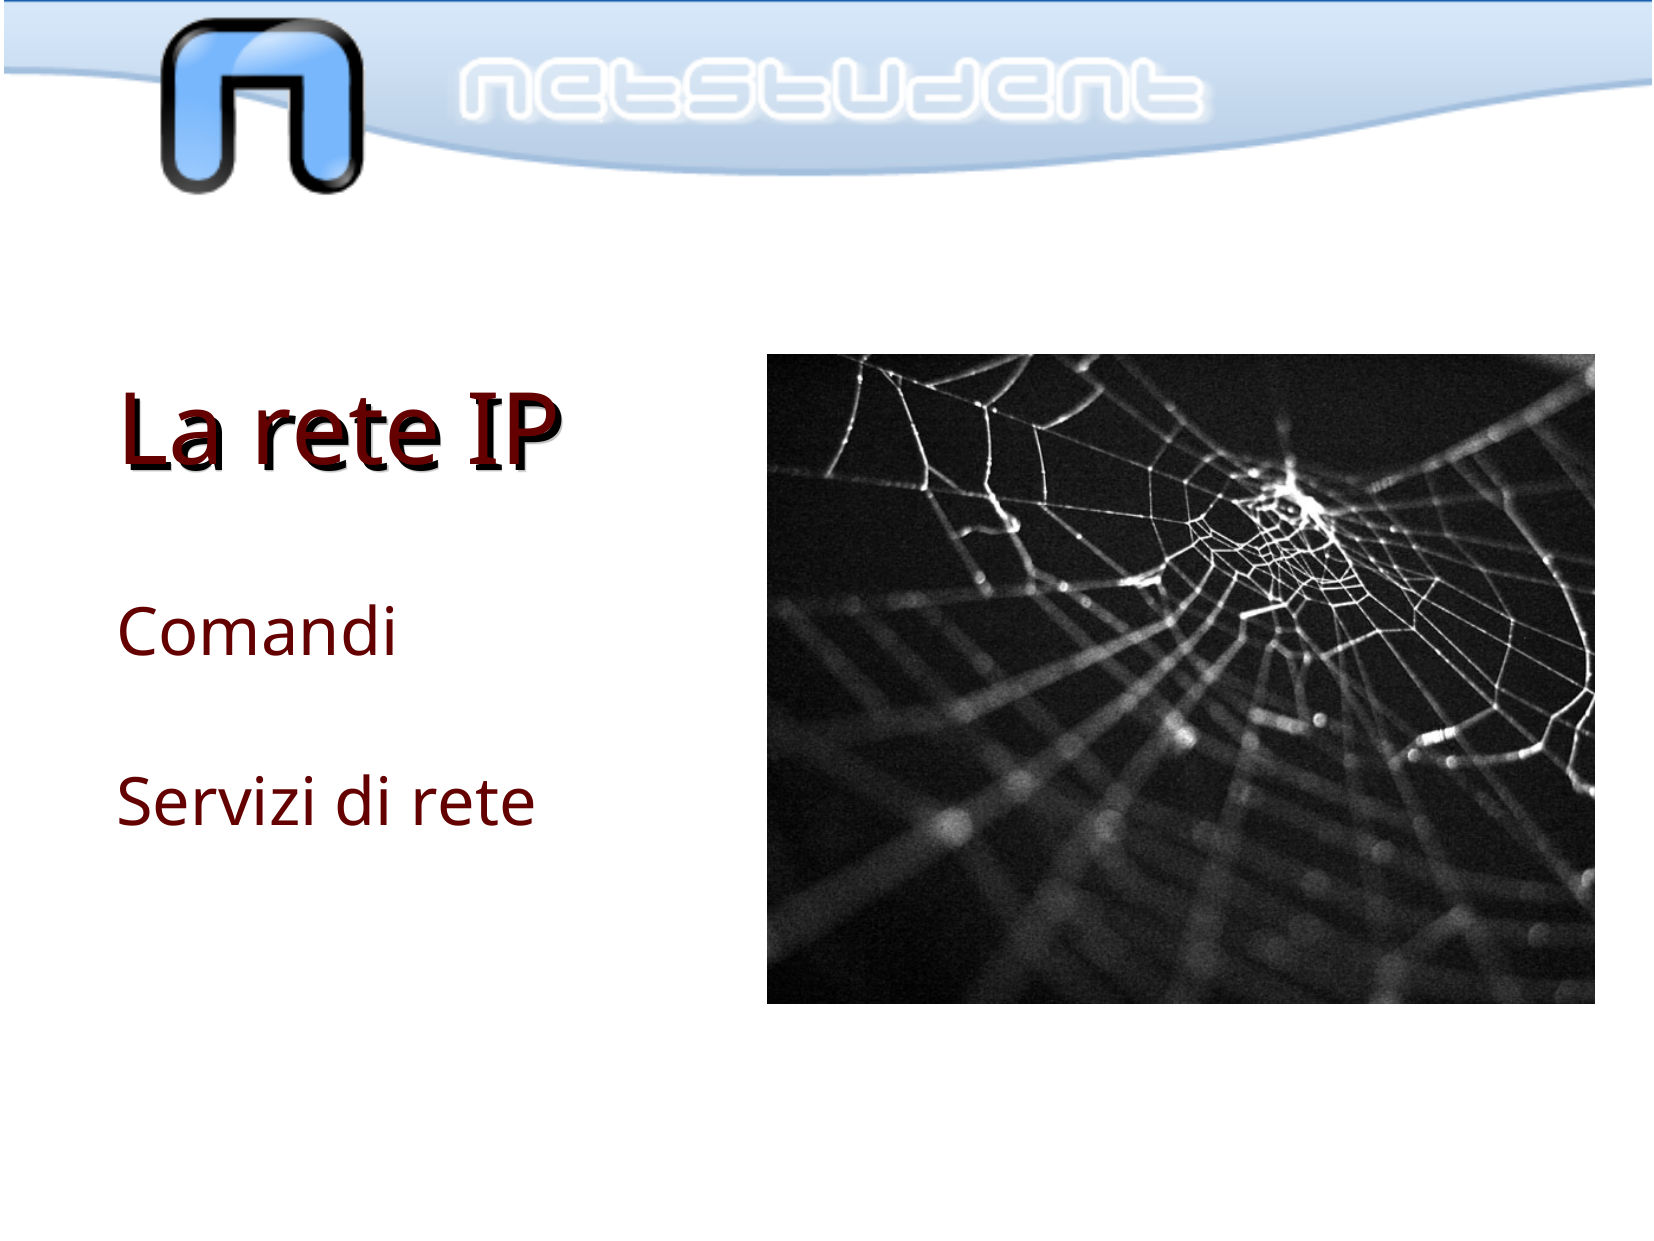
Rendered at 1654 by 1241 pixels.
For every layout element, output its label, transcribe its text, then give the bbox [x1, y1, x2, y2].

title La rete IP Comandi Servizi di rete [110, 392, 1211, 890]
picture [0, 0, 1654, 1241]
